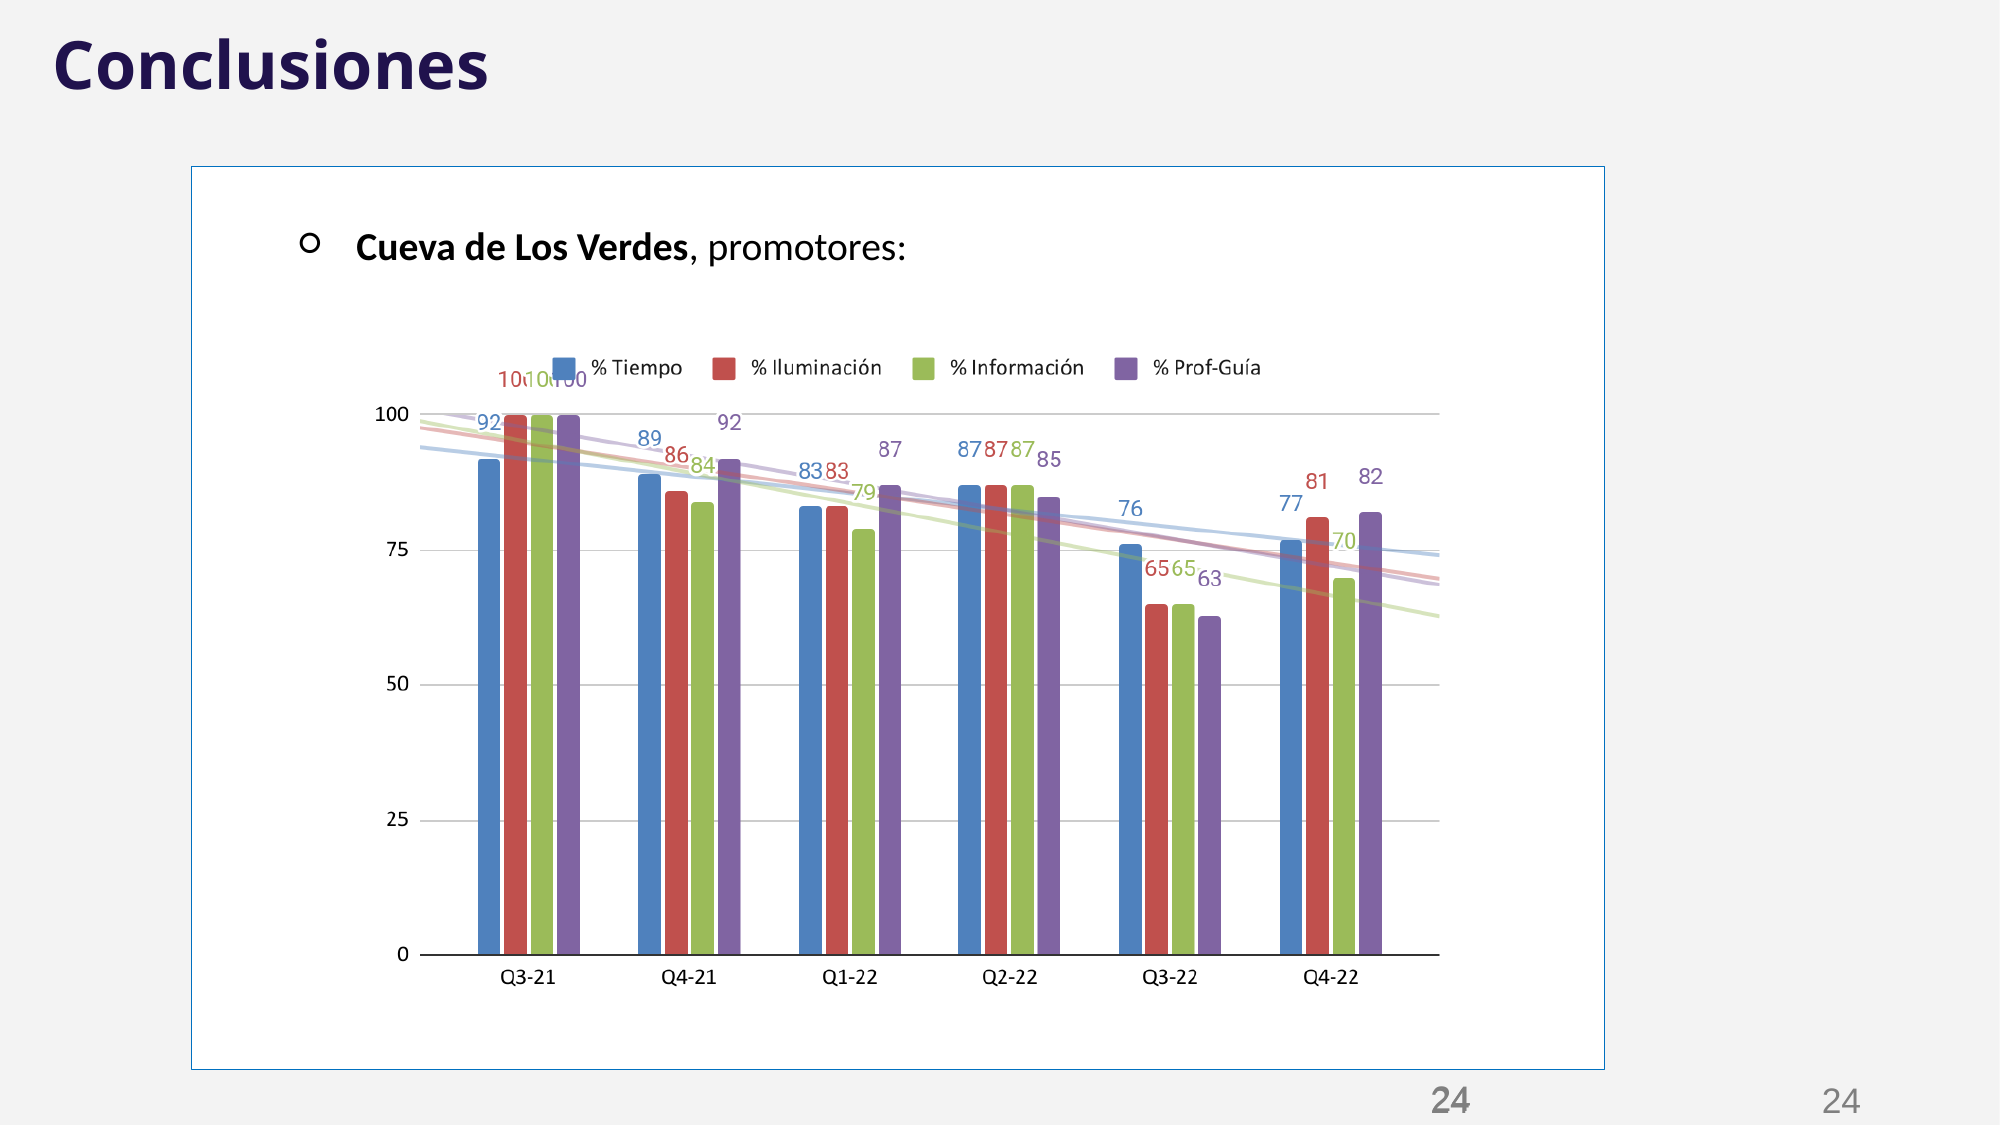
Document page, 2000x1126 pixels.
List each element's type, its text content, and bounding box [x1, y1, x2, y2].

text_box Cueva de Los Verdes, promotores: [191, 166, 1605, 1070]
picture [339, 322, 1474, 1024]
text_box <number> [1412, 1069, 1880, 1126]
text_box Conclusiones [52, 0, 1945, 126]
